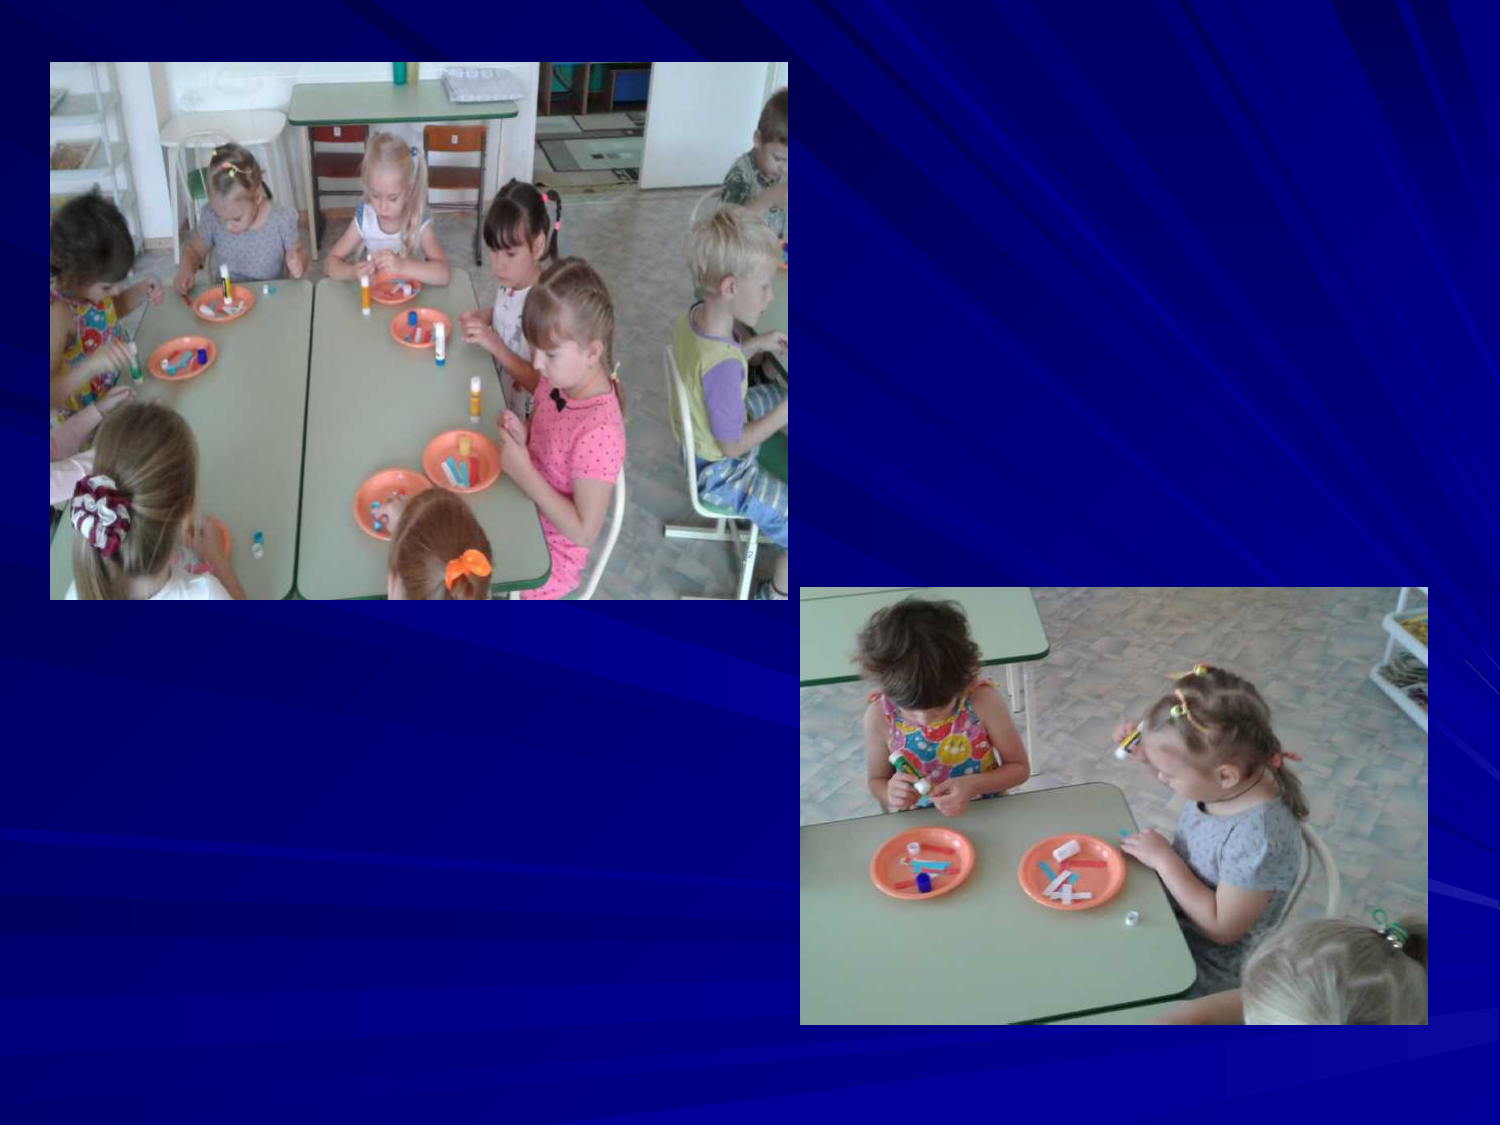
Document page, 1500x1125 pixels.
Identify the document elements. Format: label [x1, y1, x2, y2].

picture [800, 587, 1428, 1026]
picture [50, 62, 788, 601]
